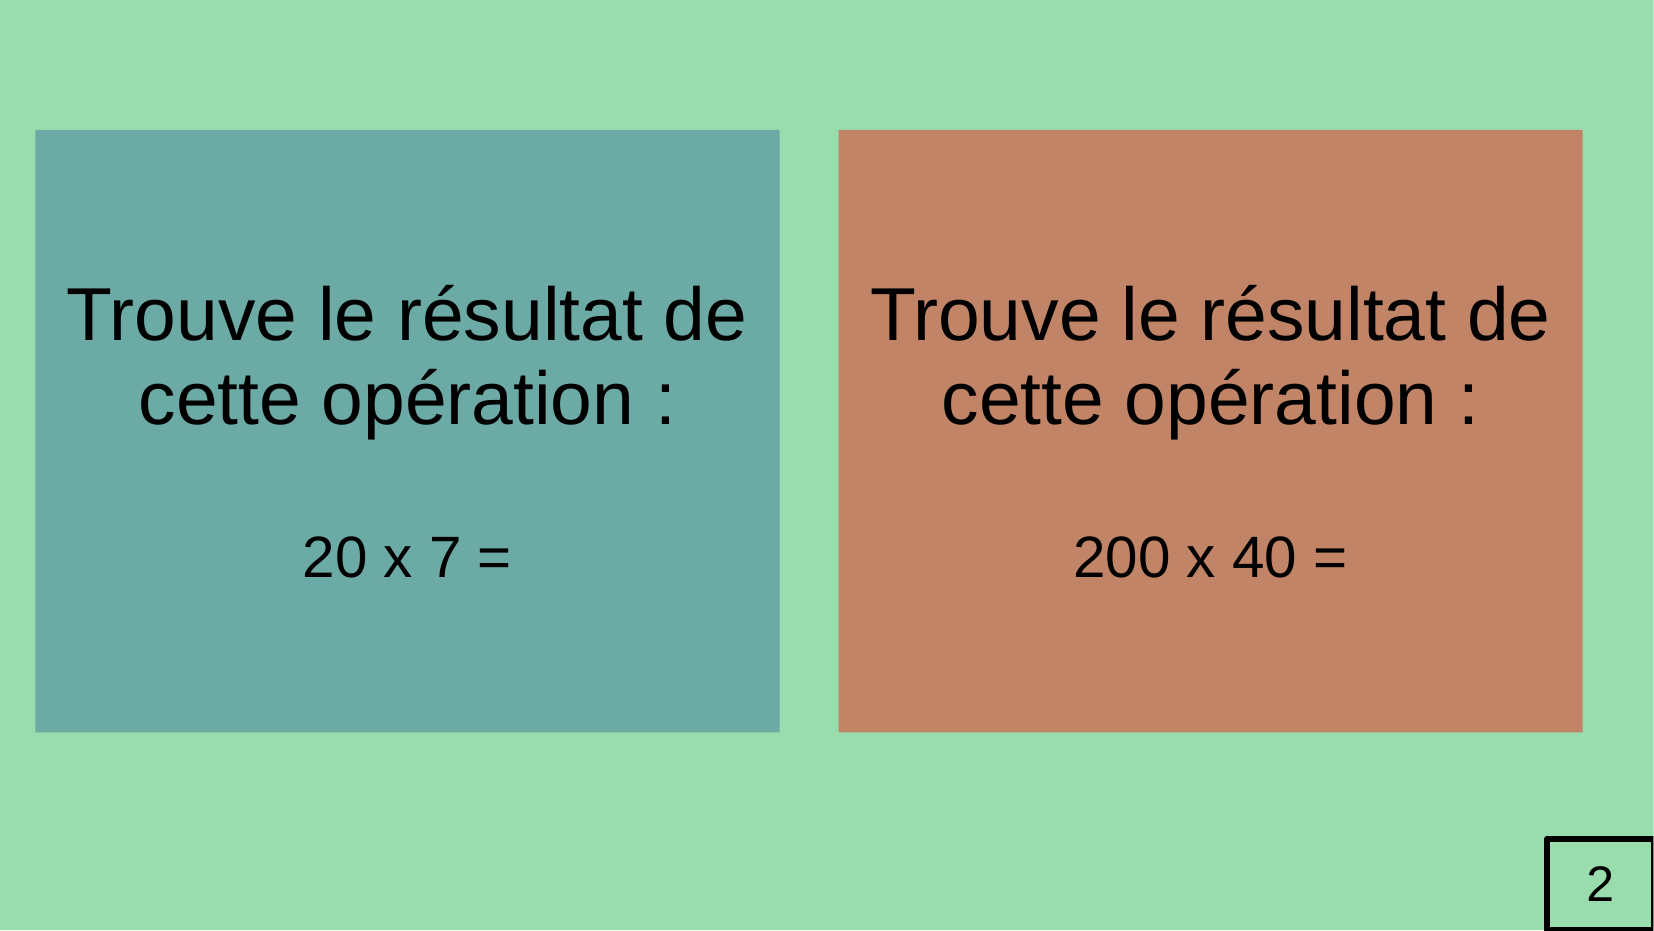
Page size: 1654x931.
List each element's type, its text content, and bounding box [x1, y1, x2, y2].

text_box Trouve le résultat de cette opération : 20 x 7 = [35, 129, 780, 733]
text_box 2 [1547, 838, 1654, 931]
text_box Trouve le résultat de cette opération : 200 x 40 = [838, 129, 1583, 733]
